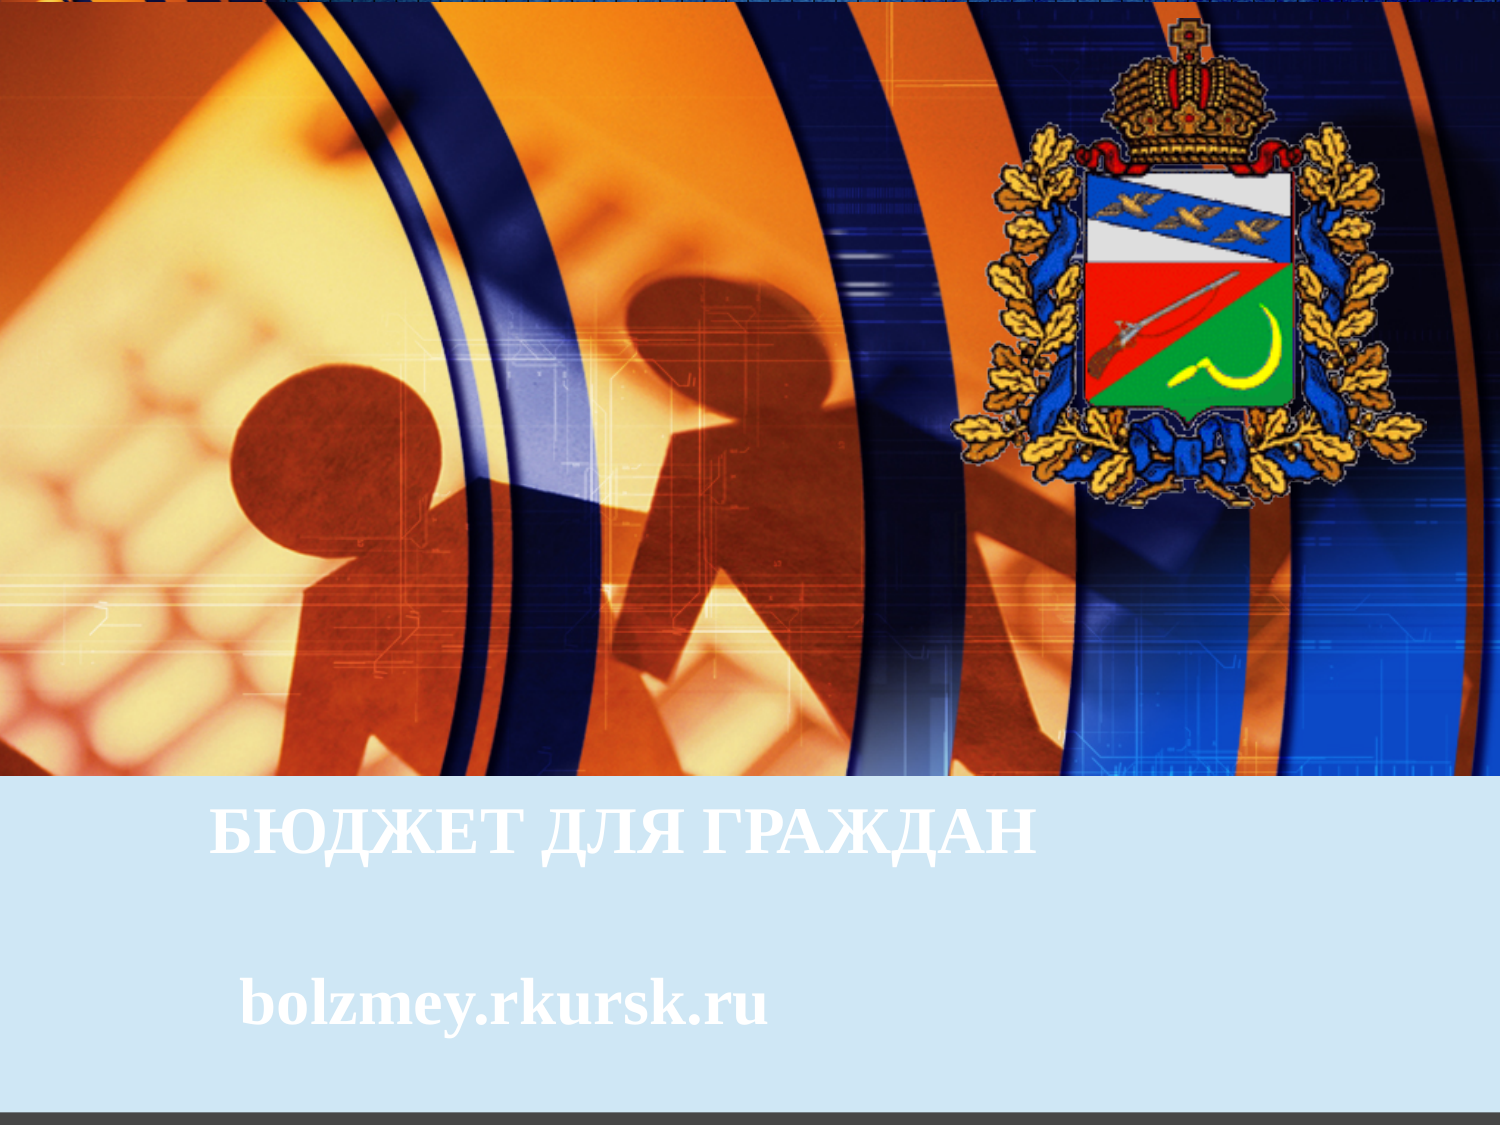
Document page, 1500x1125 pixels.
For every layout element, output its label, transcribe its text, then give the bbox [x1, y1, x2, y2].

subtitle bolzmey.rkursk.ru [225, 950, 1413, 1013]
picture [0, 0, 1500, 776]
title БЮДЖЕТ ДЛЯ ГРАЖДАН [194, 779, 1413, 955]
